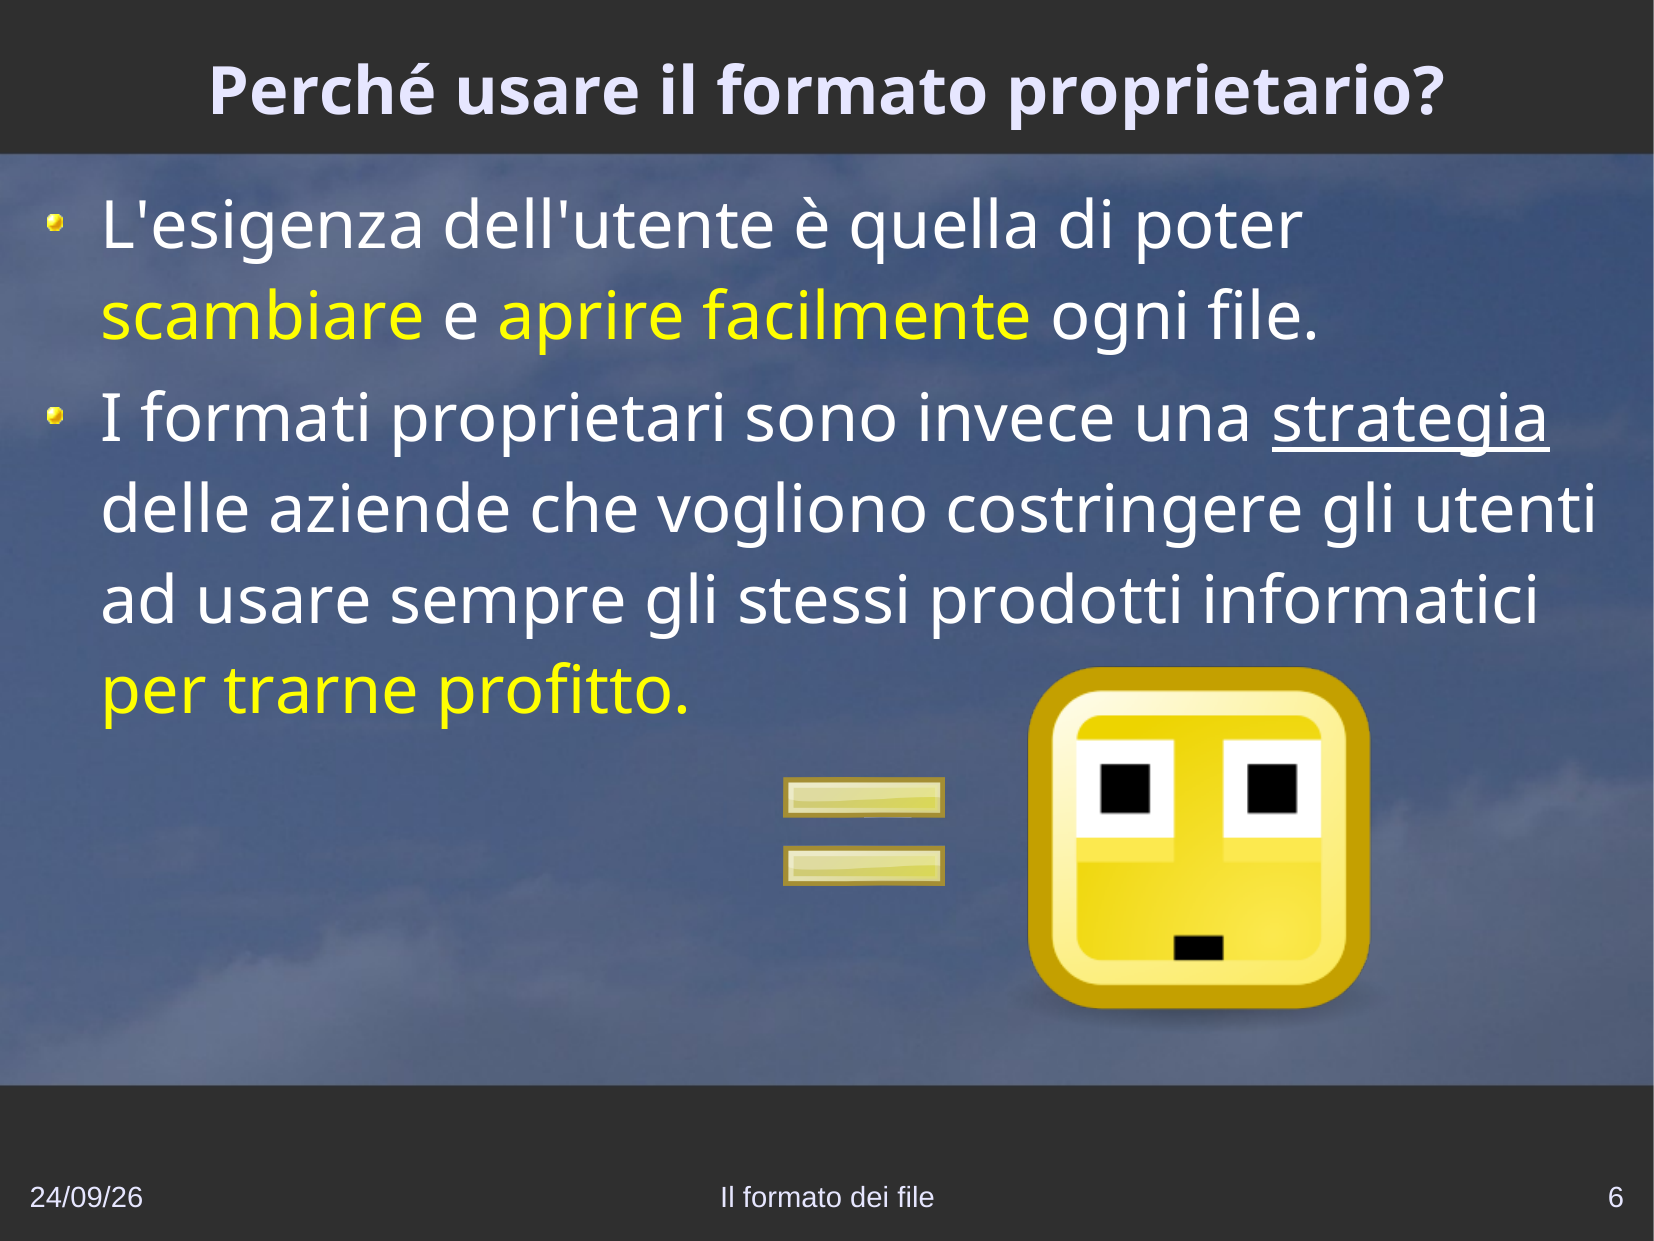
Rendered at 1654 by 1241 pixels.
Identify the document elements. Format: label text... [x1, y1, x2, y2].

title Perché usare il formato proprietario? [29, 36, 1625, 141]
list L'esigenza dell'utente è quella di poter scambiare e aprire facilmente ogni file. I formati proprietari sono invece una strategia delle aziende che vogliono costringere gli utenti ad usare sempre gli stessi prodotti informatici per trarne profitto. [29, 177, 1625, 1049]
picture [0, 0, 1654, 1241]
